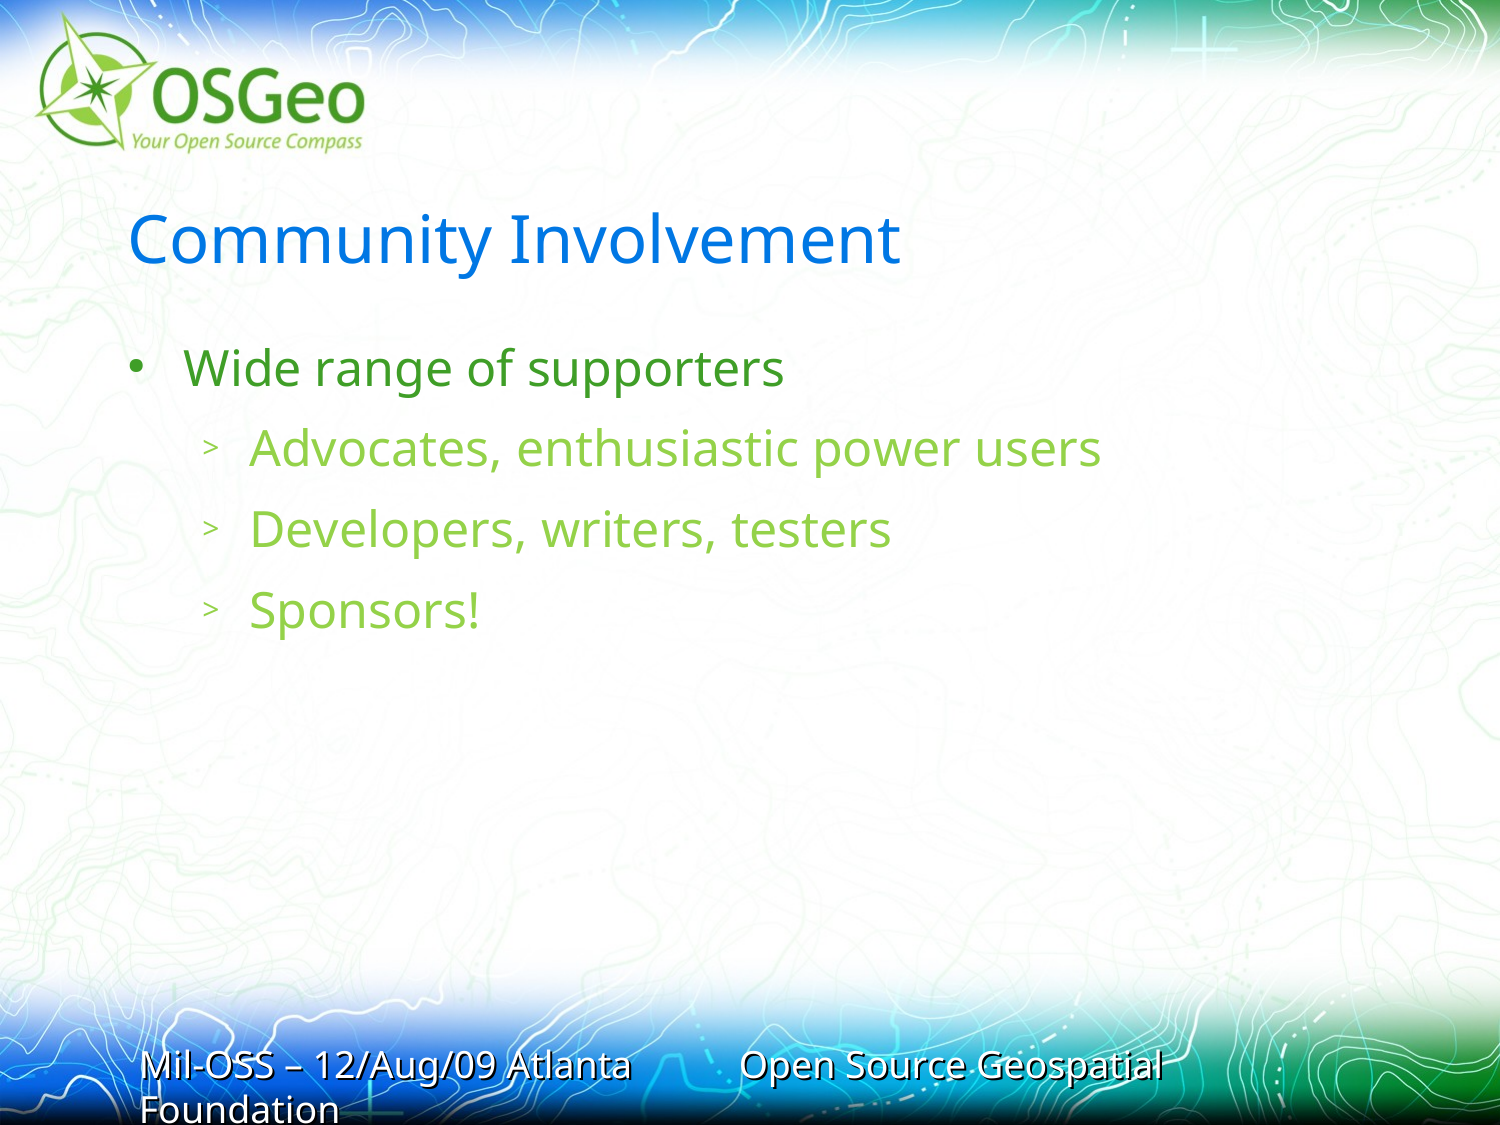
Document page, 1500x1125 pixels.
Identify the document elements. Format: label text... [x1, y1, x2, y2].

list Wide range of supporters Advocates, enthusiastic power users Developers, writers, testers Sponsors! [112, 324, 1388, 1068]
title Community Involvement [112, 187, 1388, 288]
picture [0, 0, 1500, 1125]
picture [212, 1107, 223, 1125]
picture [234, 1107, 244, 1121]
picture [325, 1107, 336, 1125]
picture [165, 1107, 175, 1121]
picture [257, 1115, 265, 1121]
picture [301, 1107, 311, 1121]
